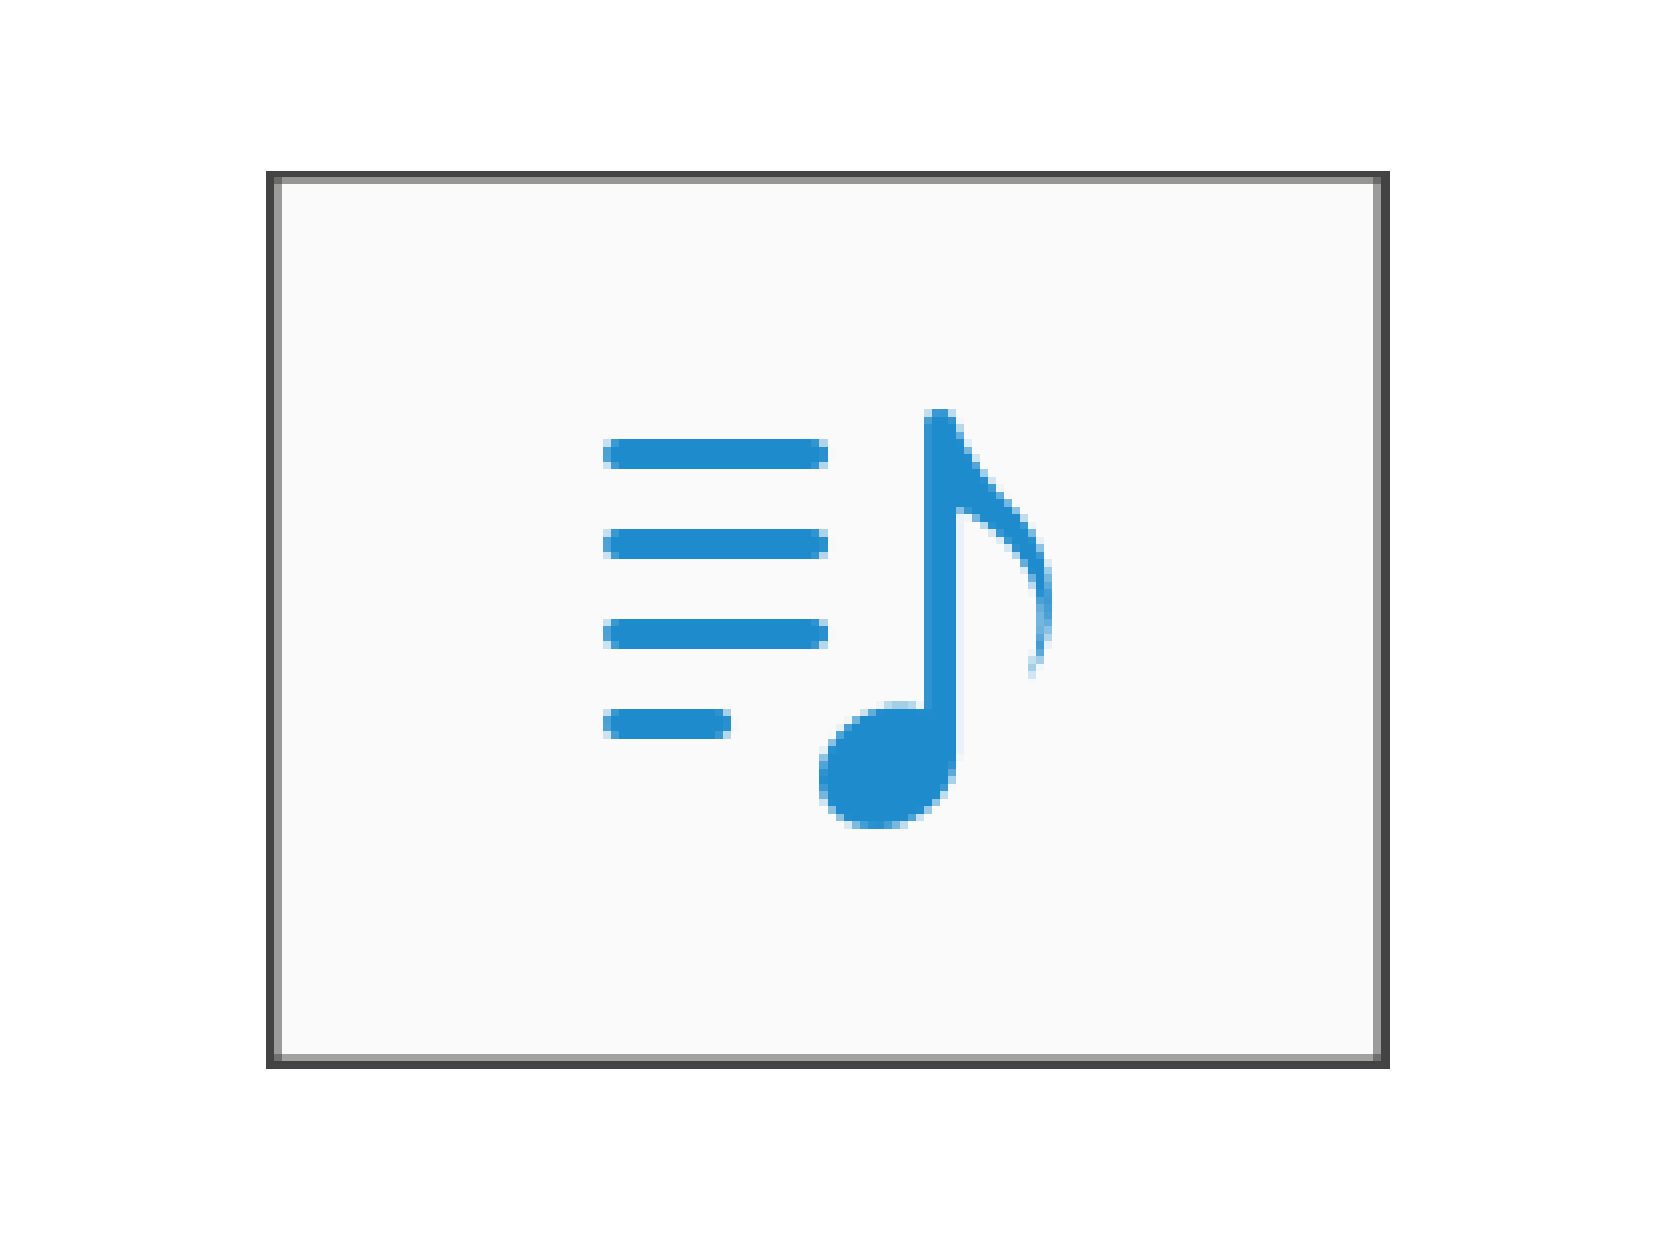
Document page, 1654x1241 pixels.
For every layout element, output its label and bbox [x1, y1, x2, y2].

text_box [265, 169, 1391, 1070]
